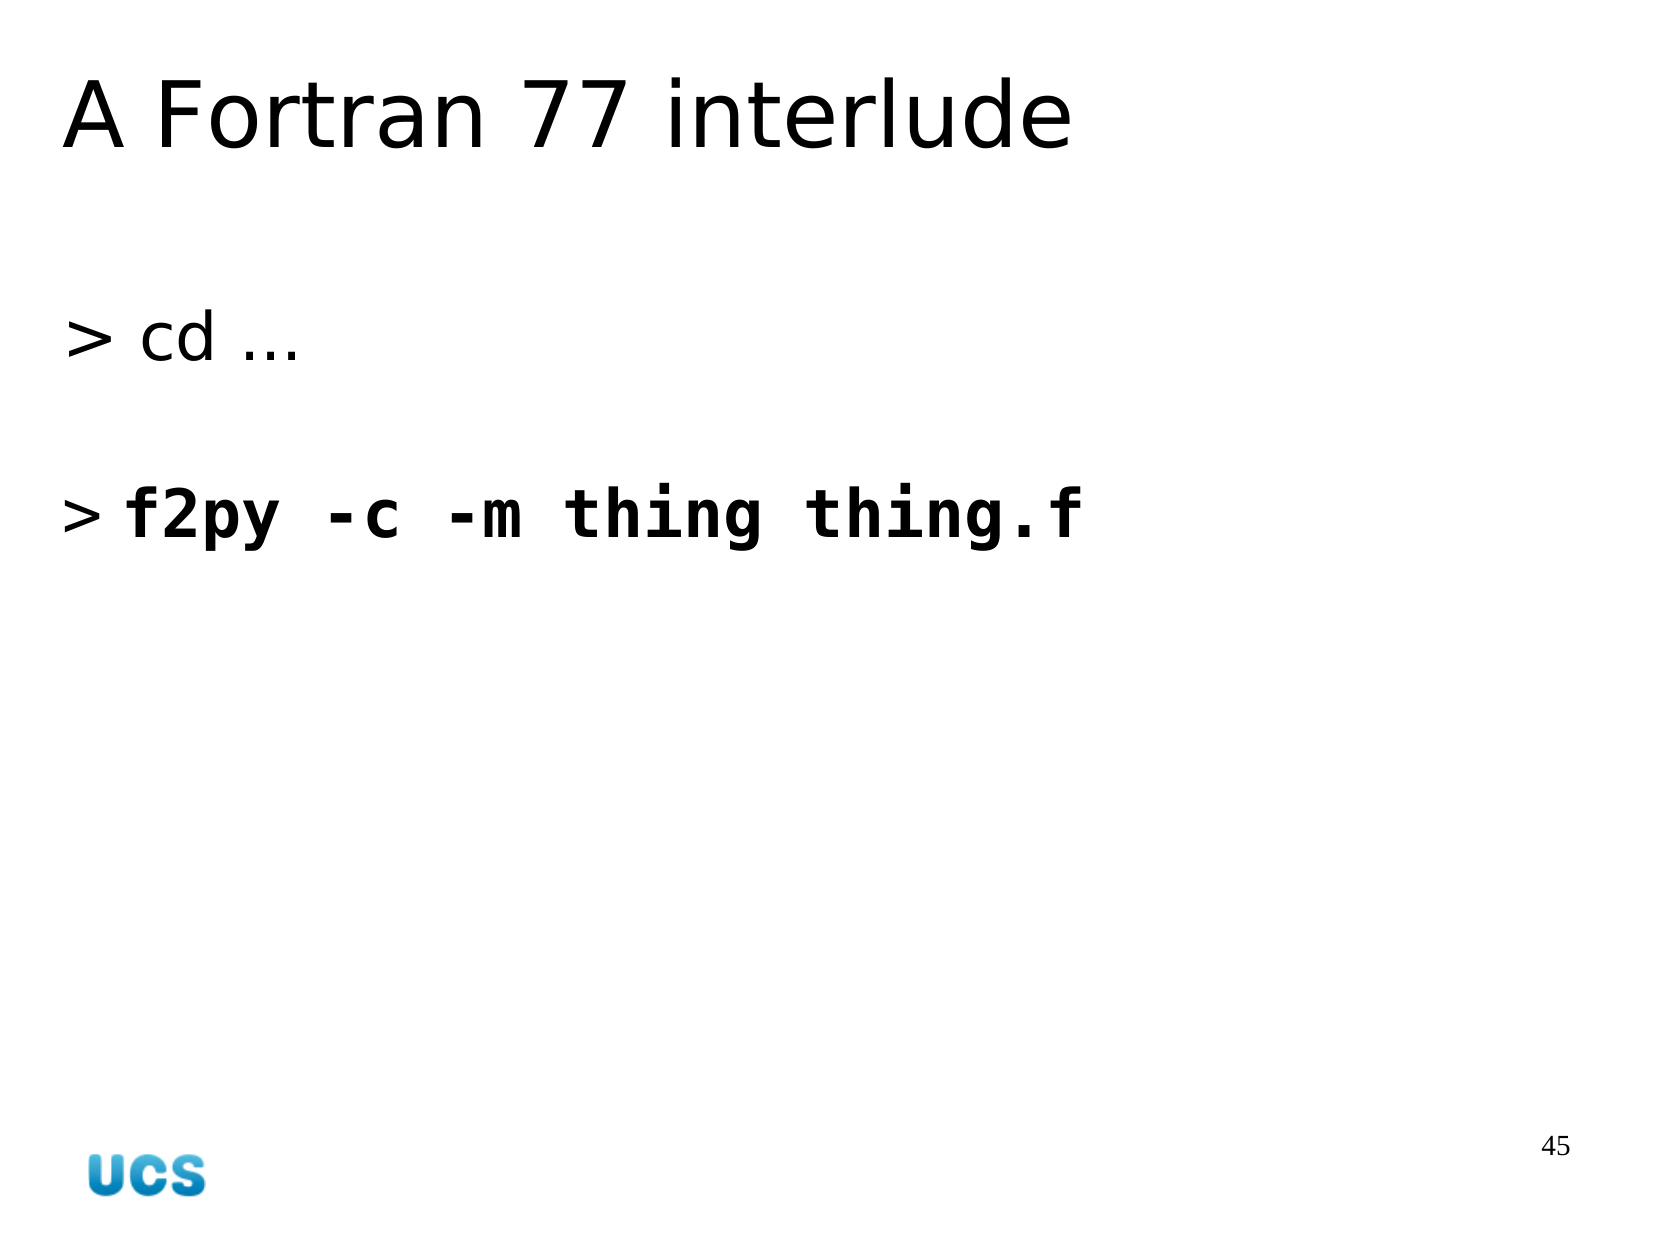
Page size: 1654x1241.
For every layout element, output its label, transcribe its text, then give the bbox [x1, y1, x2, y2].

text_box > [59, 472, 106, 557]
picture [88, 1153, 206, 1198]
text_box > cd ... [59, 295, 307, 380]
text_box f2py -c -m thing thing.f [118, 472, 1091, 557]
text_box A Fortran 77 interlude [59, 59, 1081, 173]
